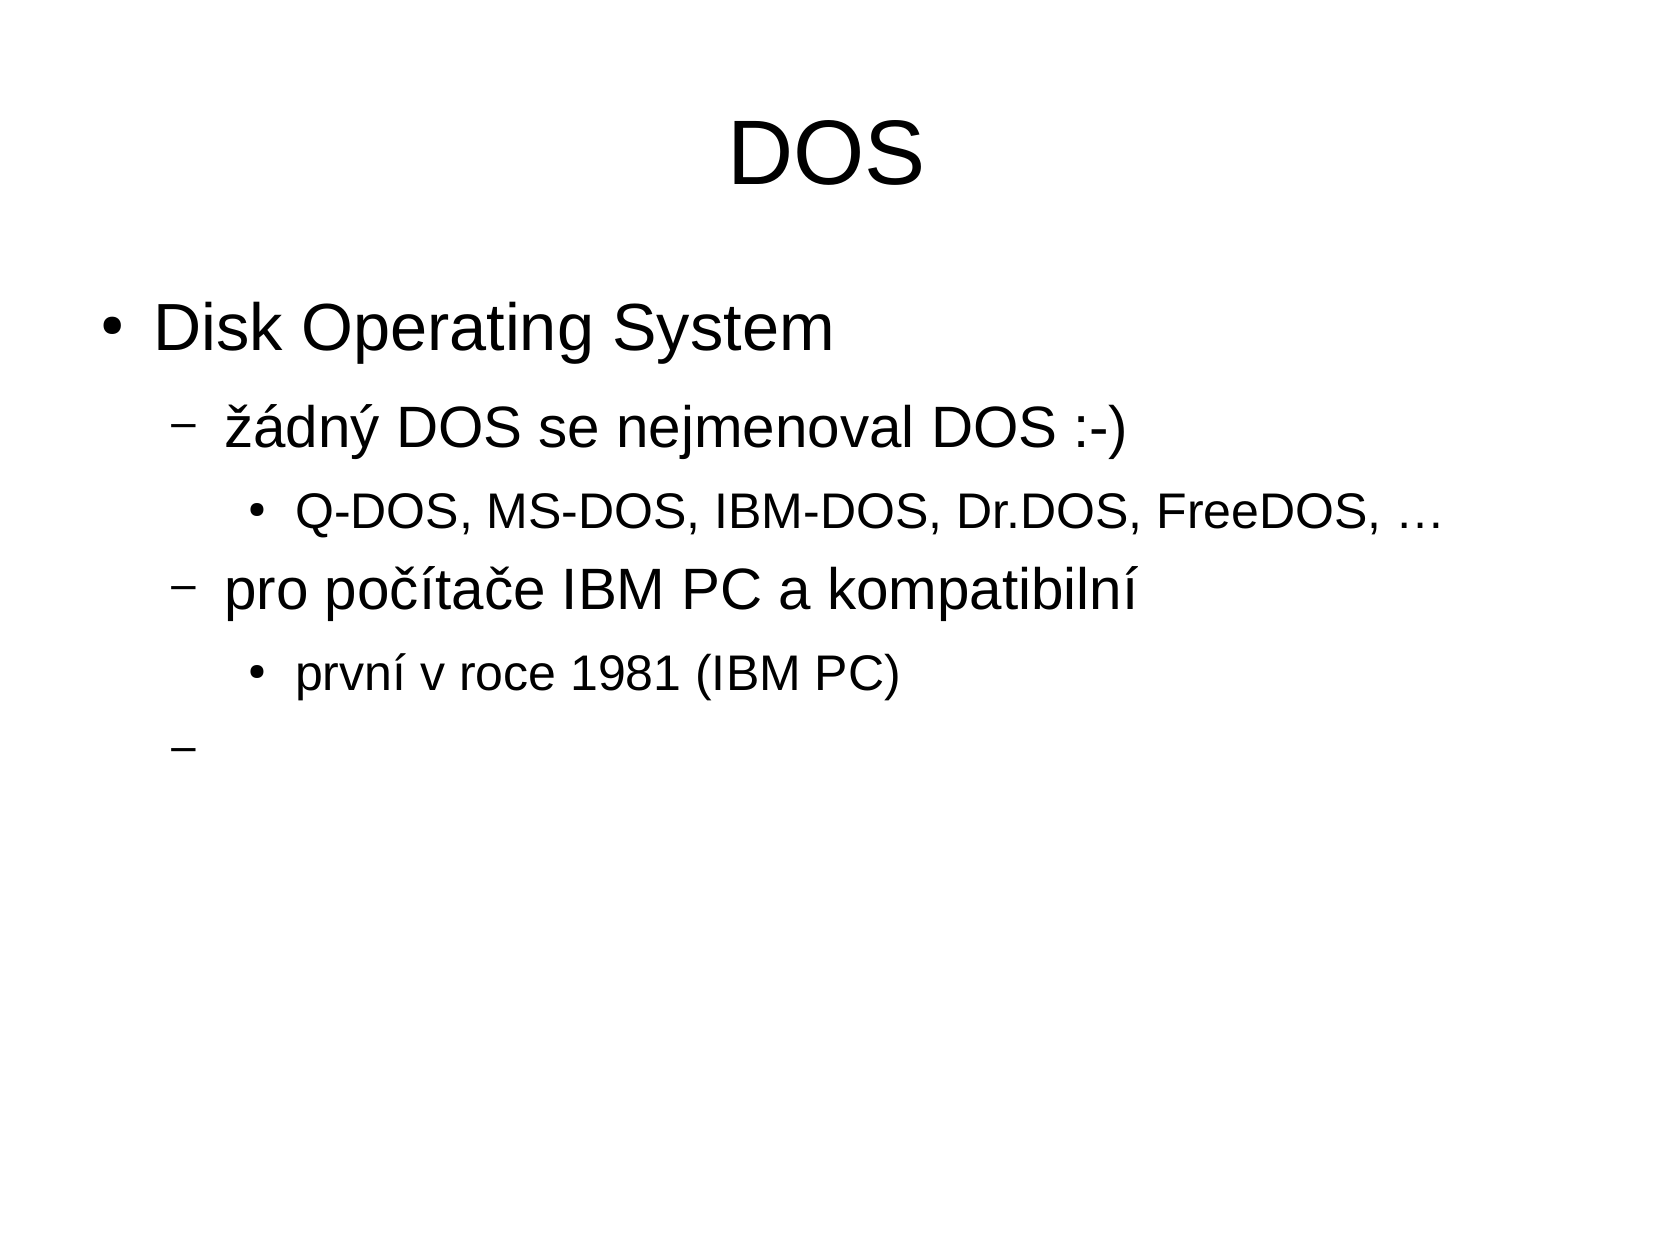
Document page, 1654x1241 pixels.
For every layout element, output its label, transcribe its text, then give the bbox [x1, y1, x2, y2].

title DOS [82, 49, 1571, 257]
list Disk Operating System žádný DOS se nejmenoval DOS :-) Q-DOS, MS-DOS, IBM-DOS, Dr.DOS, FreeDOS, … pro počítače IBM PC a kompatibilní první v roce 1981 (IBM PC) [82, 290, 1630, 1229]
